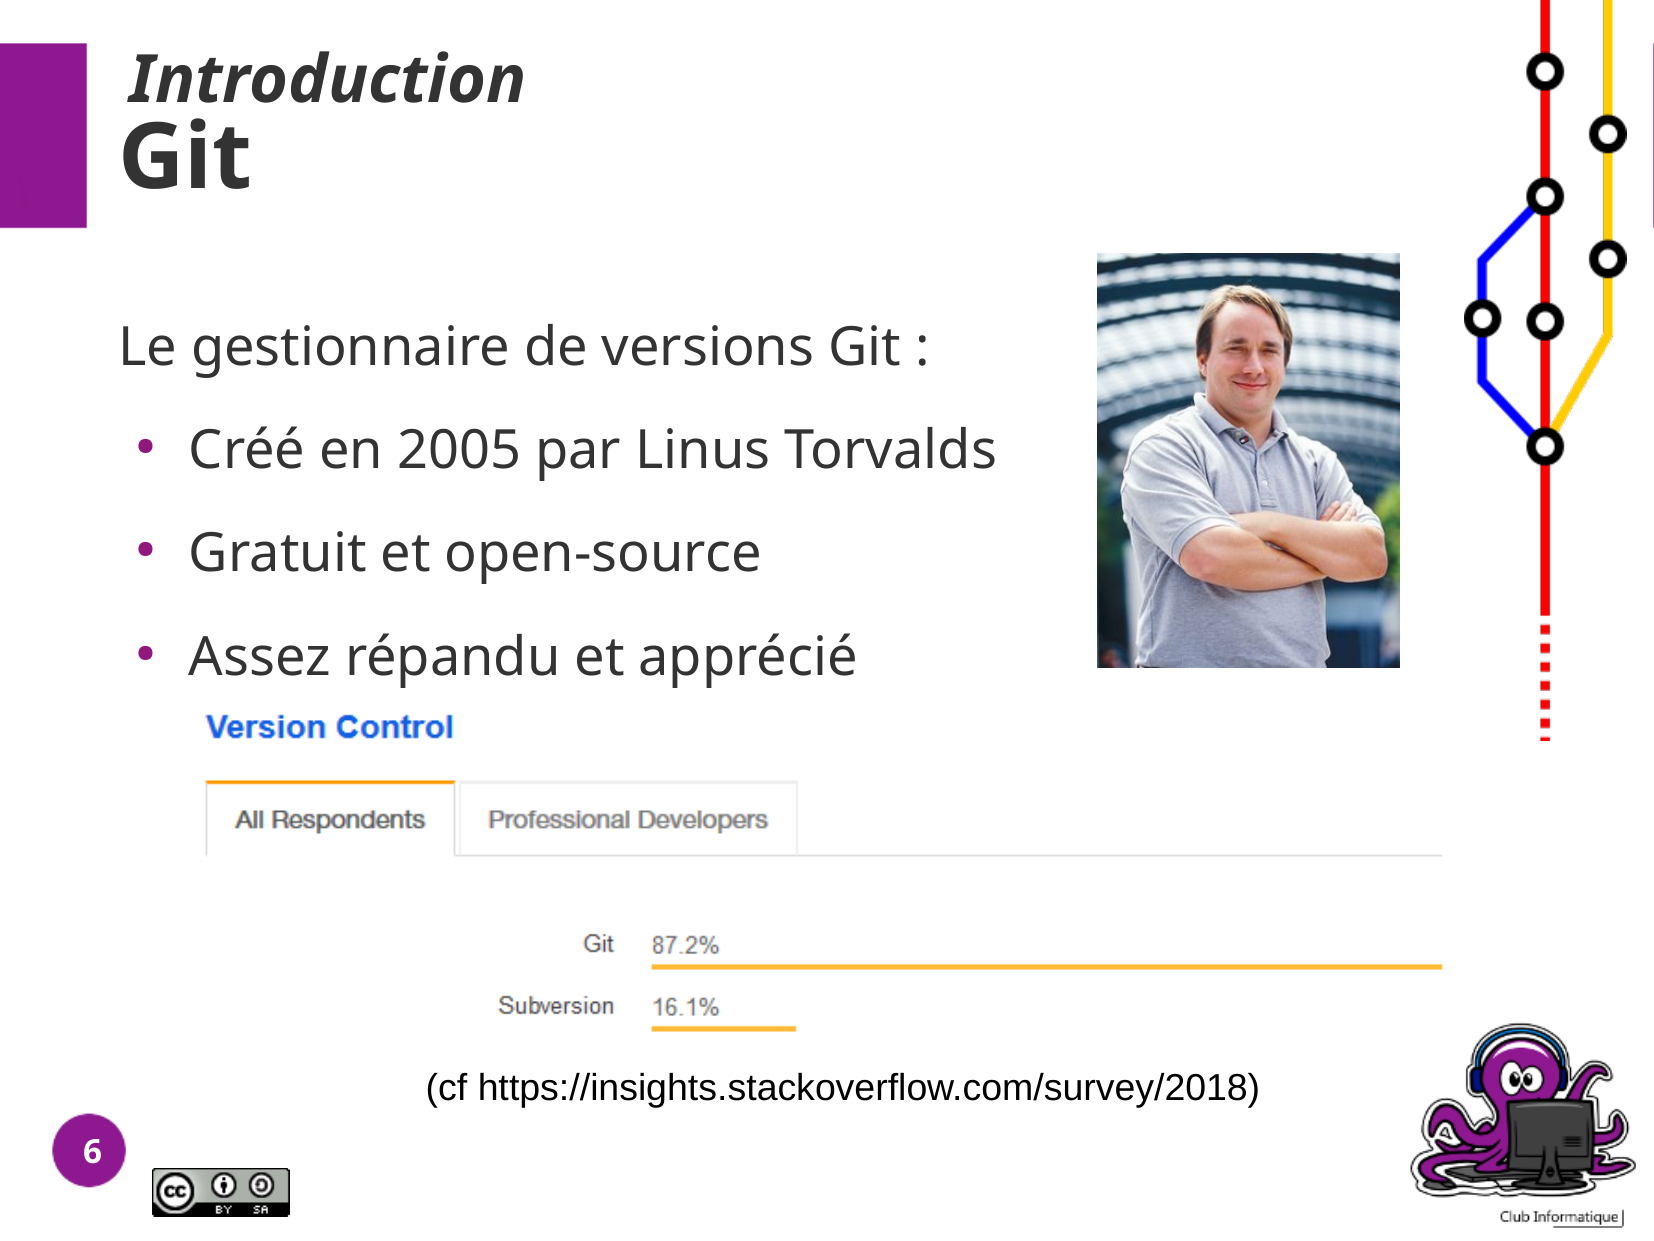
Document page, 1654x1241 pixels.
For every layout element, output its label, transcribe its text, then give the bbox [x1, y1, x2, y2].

text_box (cf https://insights.stackoverflow.com/survey/2018) [410, 1059, 1312, 1123]
list Le gestionnaire de versions Git : Créé en 2005 par Linus Torvalds Gratuit et open-source Assez répandu et apprécié [118, 307, 1536, 1027]
title Introduction [130, 0, 1583, 180]
picture [0, 0, 1654, 1241]
title Git [118, 49, 1571, 257]
